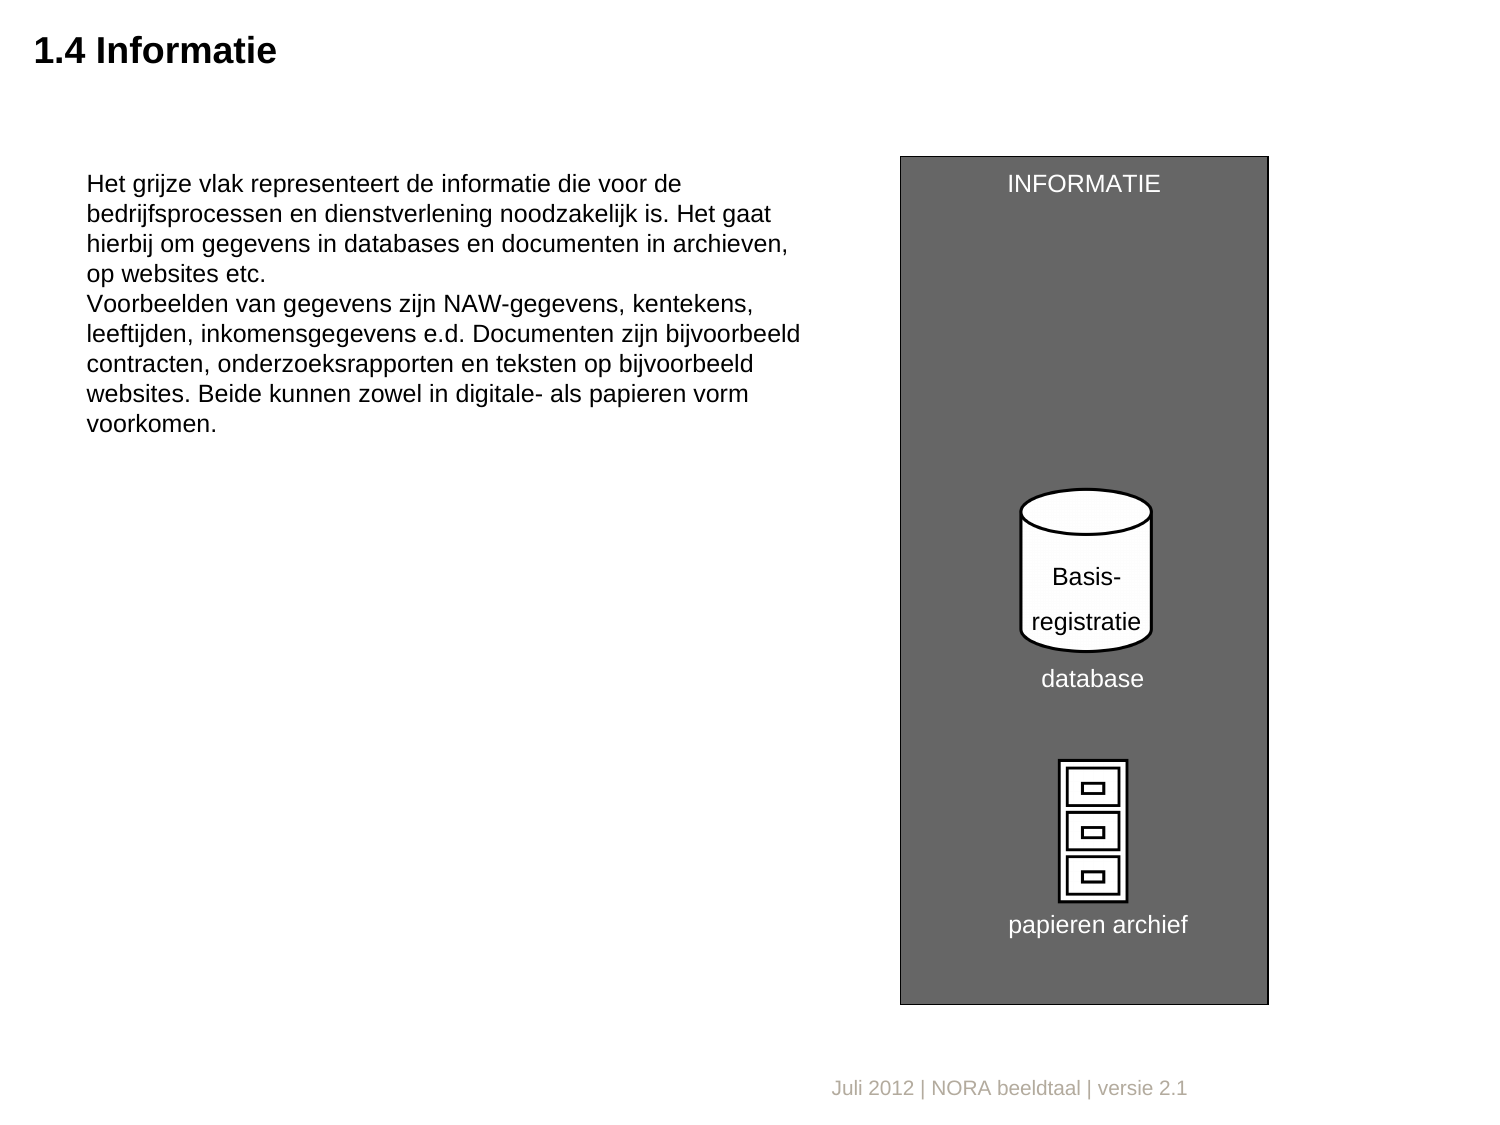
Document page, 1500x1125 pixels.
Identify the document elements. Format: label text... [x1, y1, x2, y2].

text_box [900, 206, 1269, 1005]
text_box Basis- registratie [1001, 552, 1172, 644]
picture [1013, 751, 1173, 911]
picture [1000, 483, 1172, 655]
text_box INFORMATIE [900, 159, 1269, 206]
text_box database [1026, 655, 1160, 701]
title 1.4 Informatie [18, 18, 1294, 79]
text_box Het grijze vlak representeert de informatie die voor de bedrijfsprocessen en dienstverlening noodzakelijk is. Het gaat hierbij om gegevens in databases en documenten in archieven, op websites etc. Voorbeelden van gegevens zijn NAW-gegevens, kentekens, leeftijden, inkomensgegevens e.d. Documenten zijn bijvoorbeeld contracten, onderzoeksrapporten en teksten op bijvoorbeeld websites. Beide kunnen zowel in digitale- als papieren vorm voorkomen. [71, 159, 840, 445]
text_box papieren archief [993, 900, 1204, 947]
